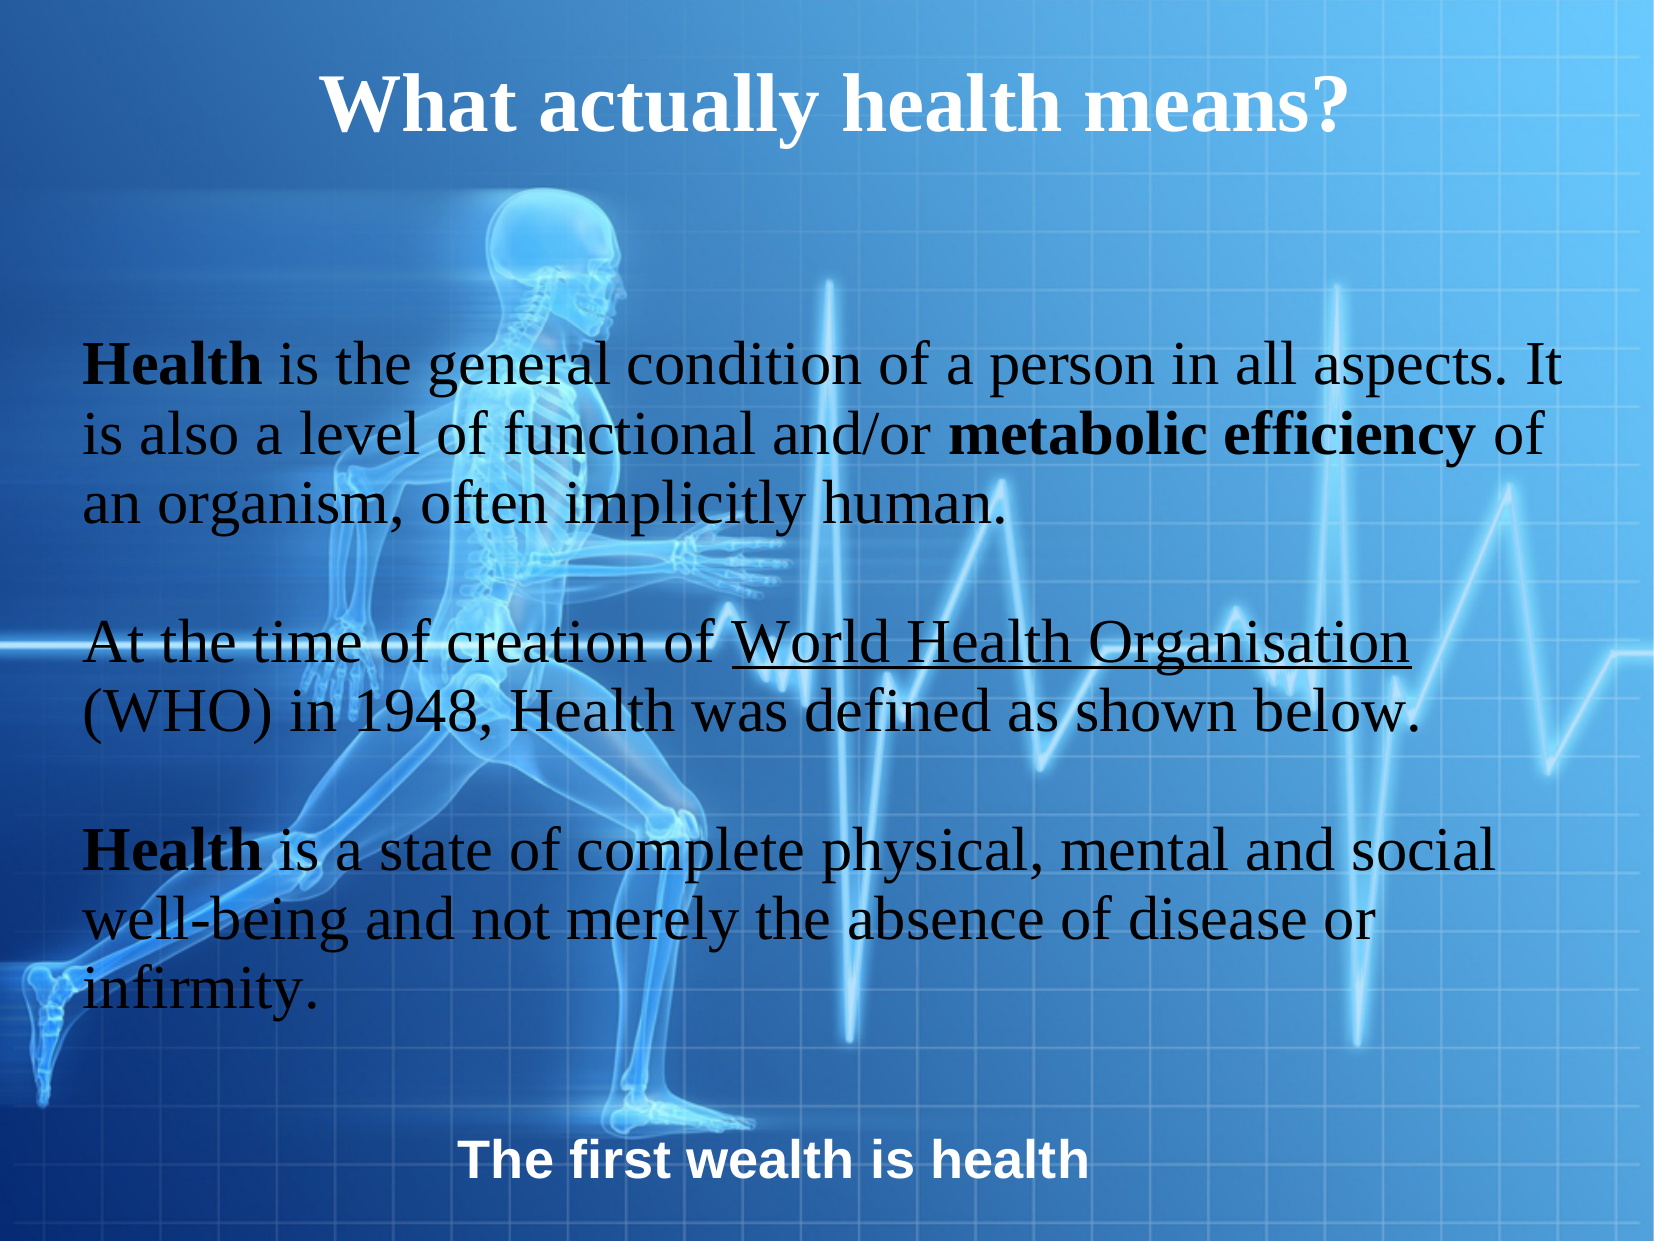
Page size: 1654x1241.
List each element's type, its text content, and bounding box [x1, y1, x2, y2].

text_box The first wealth is health [442, 1122, 1565, 1198]
subtitle Health is the general condition of a person in all aspects. It is also a level of functional and/or metabolic efficiency of an organism, often implicitly human. At the time of creation of World Health Organisation (WHO) in 1948, Health was defined as shown below. Health is a state of complete physical, mental and social well-being and not merely the absence of disease or infirmity. [82, 266, 1571, 1086]
picture [0, 0, 1654, 1241]
title What actually health means? [76, 0, 1565, 208]
